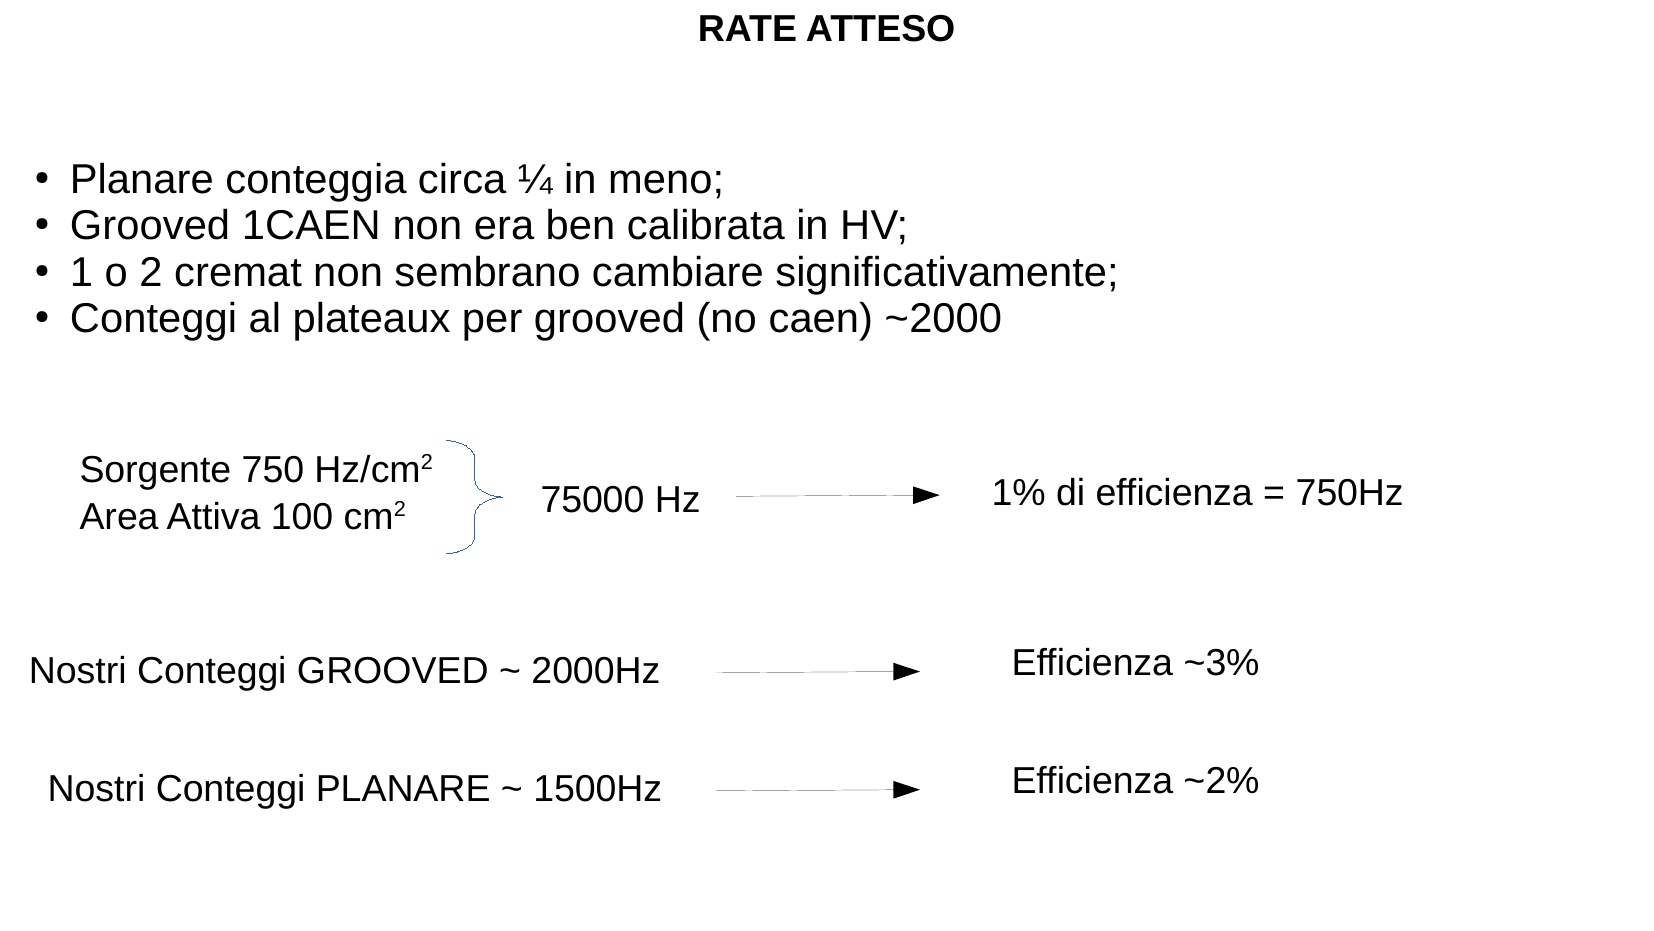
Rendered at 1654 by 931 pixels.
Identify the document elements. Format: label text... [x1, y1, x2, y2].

text_box Area Attiva 100 cm2 [64, 487, 465, 545]
text_box 75000 Hz [525, 471, 926, 529]
text_box 1% di efficienza = 750Hz [976, 464, 1447, 535]
text_box Efficienza ~3% [996, 634, 1467, 704]
text_box Efficienza ~2% [996, 752, 1467, 823]
text_box Planare conteggia circa ¼ in meno; Grooved 1CAEN non era ben calibrata in HV; 1 o 2 cremat non sembrano cambiare significativamente; Conteggi al plateaux per grooved (no caen) ~2000 [19, 148, 1654, 349]
text_box RATE ATTESO [0, 0, 1654, 57]
text_box Nostri Conteggi GROOVED ~ 2000Hz [14, 641, 694, 741]
text_box Nostri Conteggi PLANARE ~ 1500Hz [33, 759, 694, 859]
text_box Sorgente 750 Hz/cm2 [64, 440, 459, 487]
